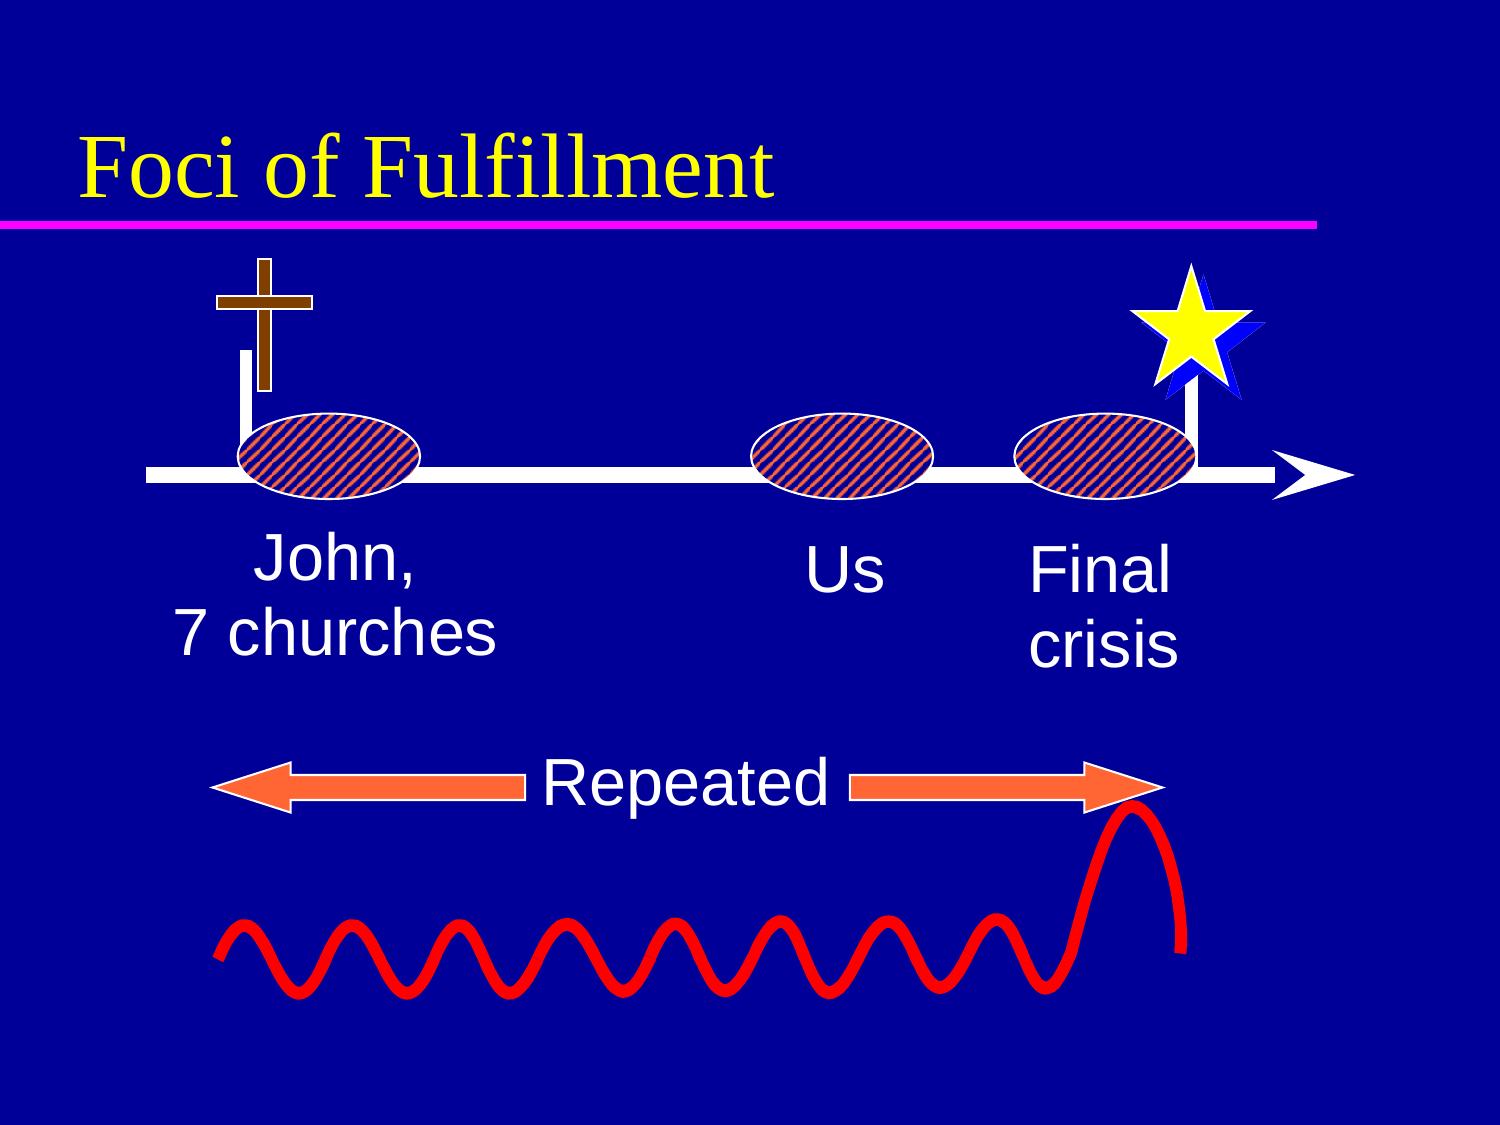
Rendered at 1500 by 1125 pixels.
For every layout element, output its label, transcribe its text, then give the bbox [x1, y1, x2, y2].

text_box Repeated [526, 737, 1014, 828]
text_box [212, 762, 1188, 1000]
text_box John, 7 churches [105, 512, 566, 678]
text_box [237, 413, 421, 500]
text_box [1014, 413, 1197, 500]
text_box [751, 413, 934, 500]
text_box [212, 762, 526, 813]
text_box Final crisis [1013, 524, 1250, 690]
text_box [217, 258, 313, 392]
text_box Us [789, 524, 974, 615]
text_box [1132, 266, 1251, 385]
title Foci of Fulfillment [62, 43, 1338, 225]
